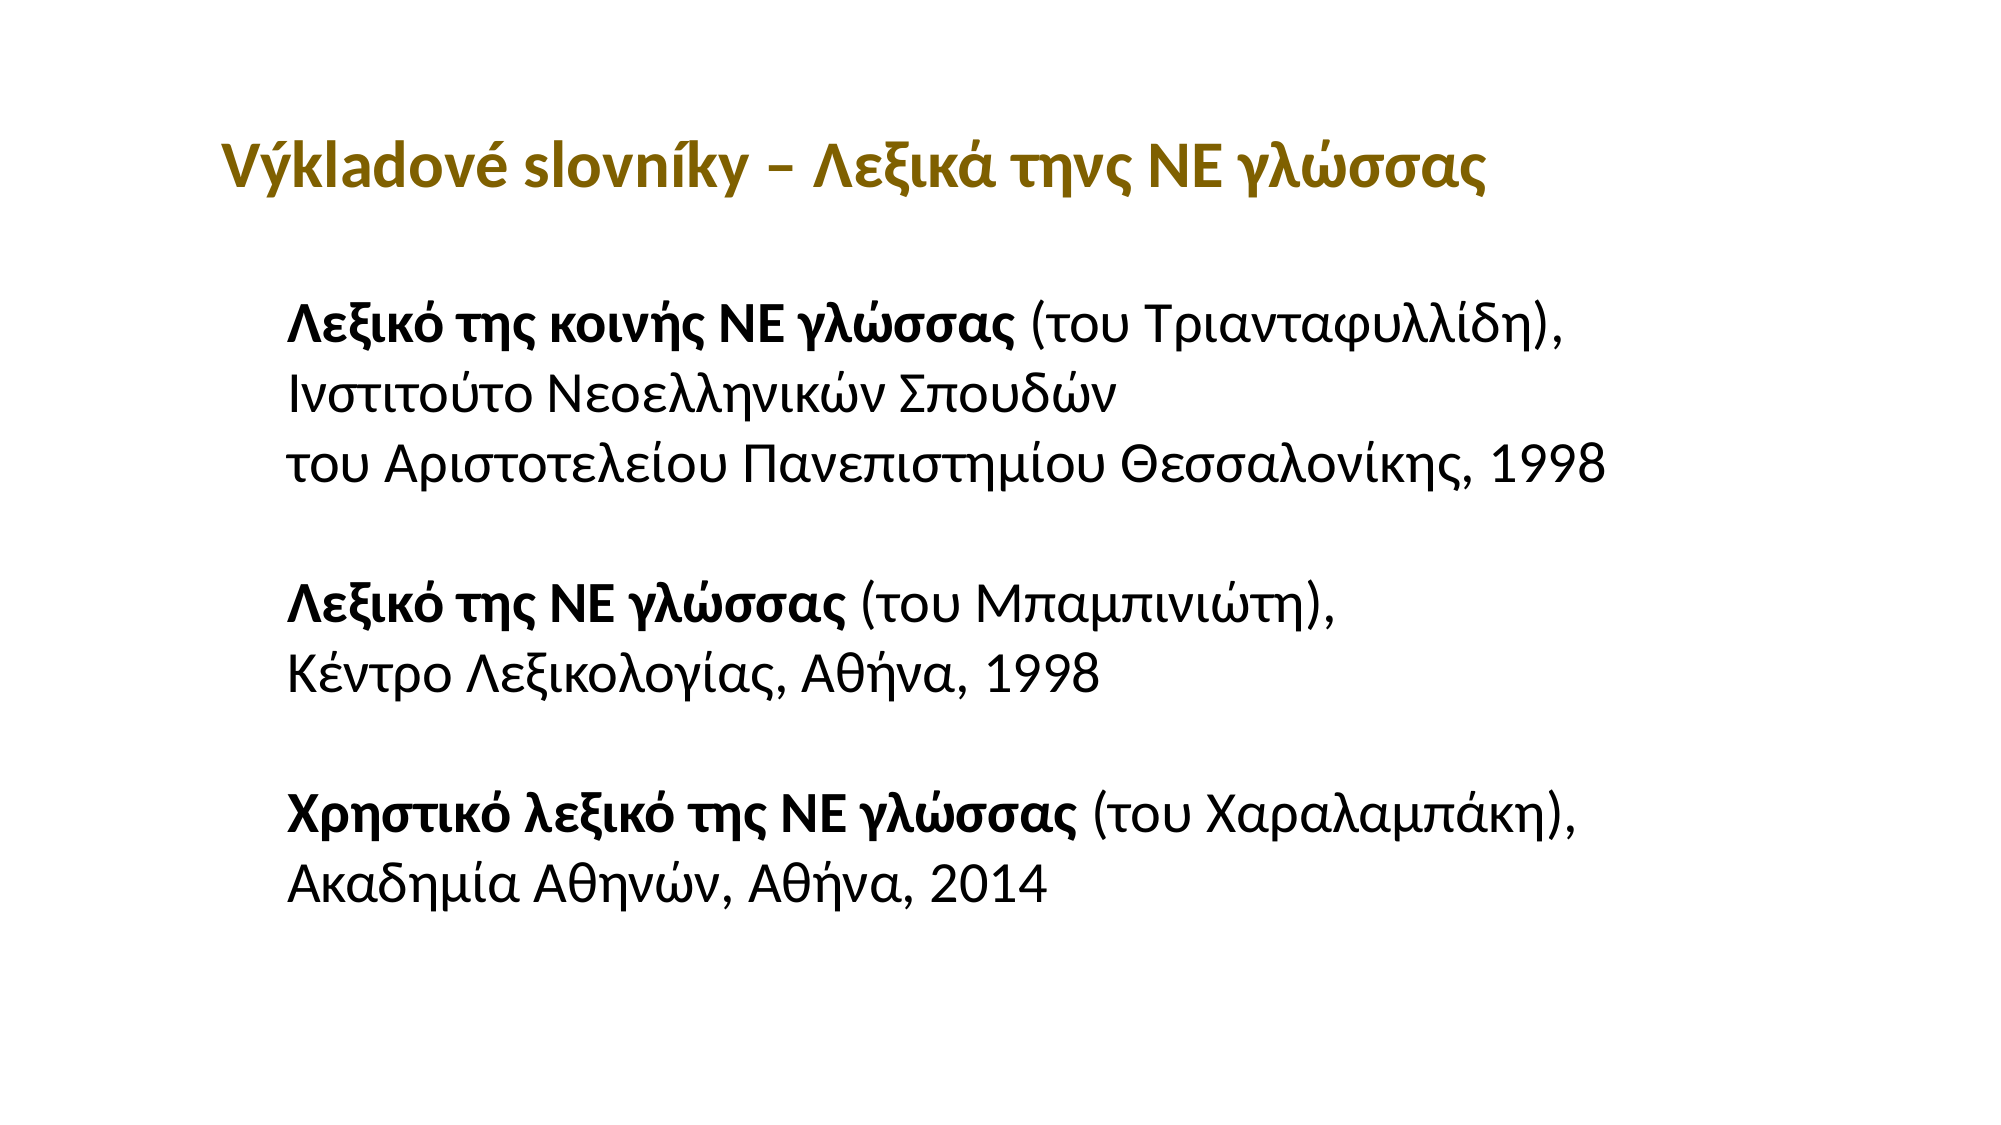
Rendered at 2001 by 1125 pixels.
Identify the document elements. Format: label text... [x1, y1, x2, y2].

text_box Výkladové slovníky – Λεξικά τηνς ΝΕ γλώσσας [206, 113, 1616, 210]
text_box Λεξικό της κοινής ΝΕ γλώσσας (του Τριανταφυλλίδη), Ινστιτούτο Νεοελληνικών Σπουδών του Αριστοτελείου Πανεπιστημίου Θεσσαλονίκης, 1998 Λεξικό της ΝΕ γλώσσας (του Μπαμπινιώτη), Κέντρο Λεξικολογίας, Αθήνα, 1998 Χρηστικό λεξικό της ΝΕ γλώσσας (του Χαραλαμπάκη), Ακαδημία Αθηνών, Αθήνα, 2014 [272, 276, 1732, 1070]
